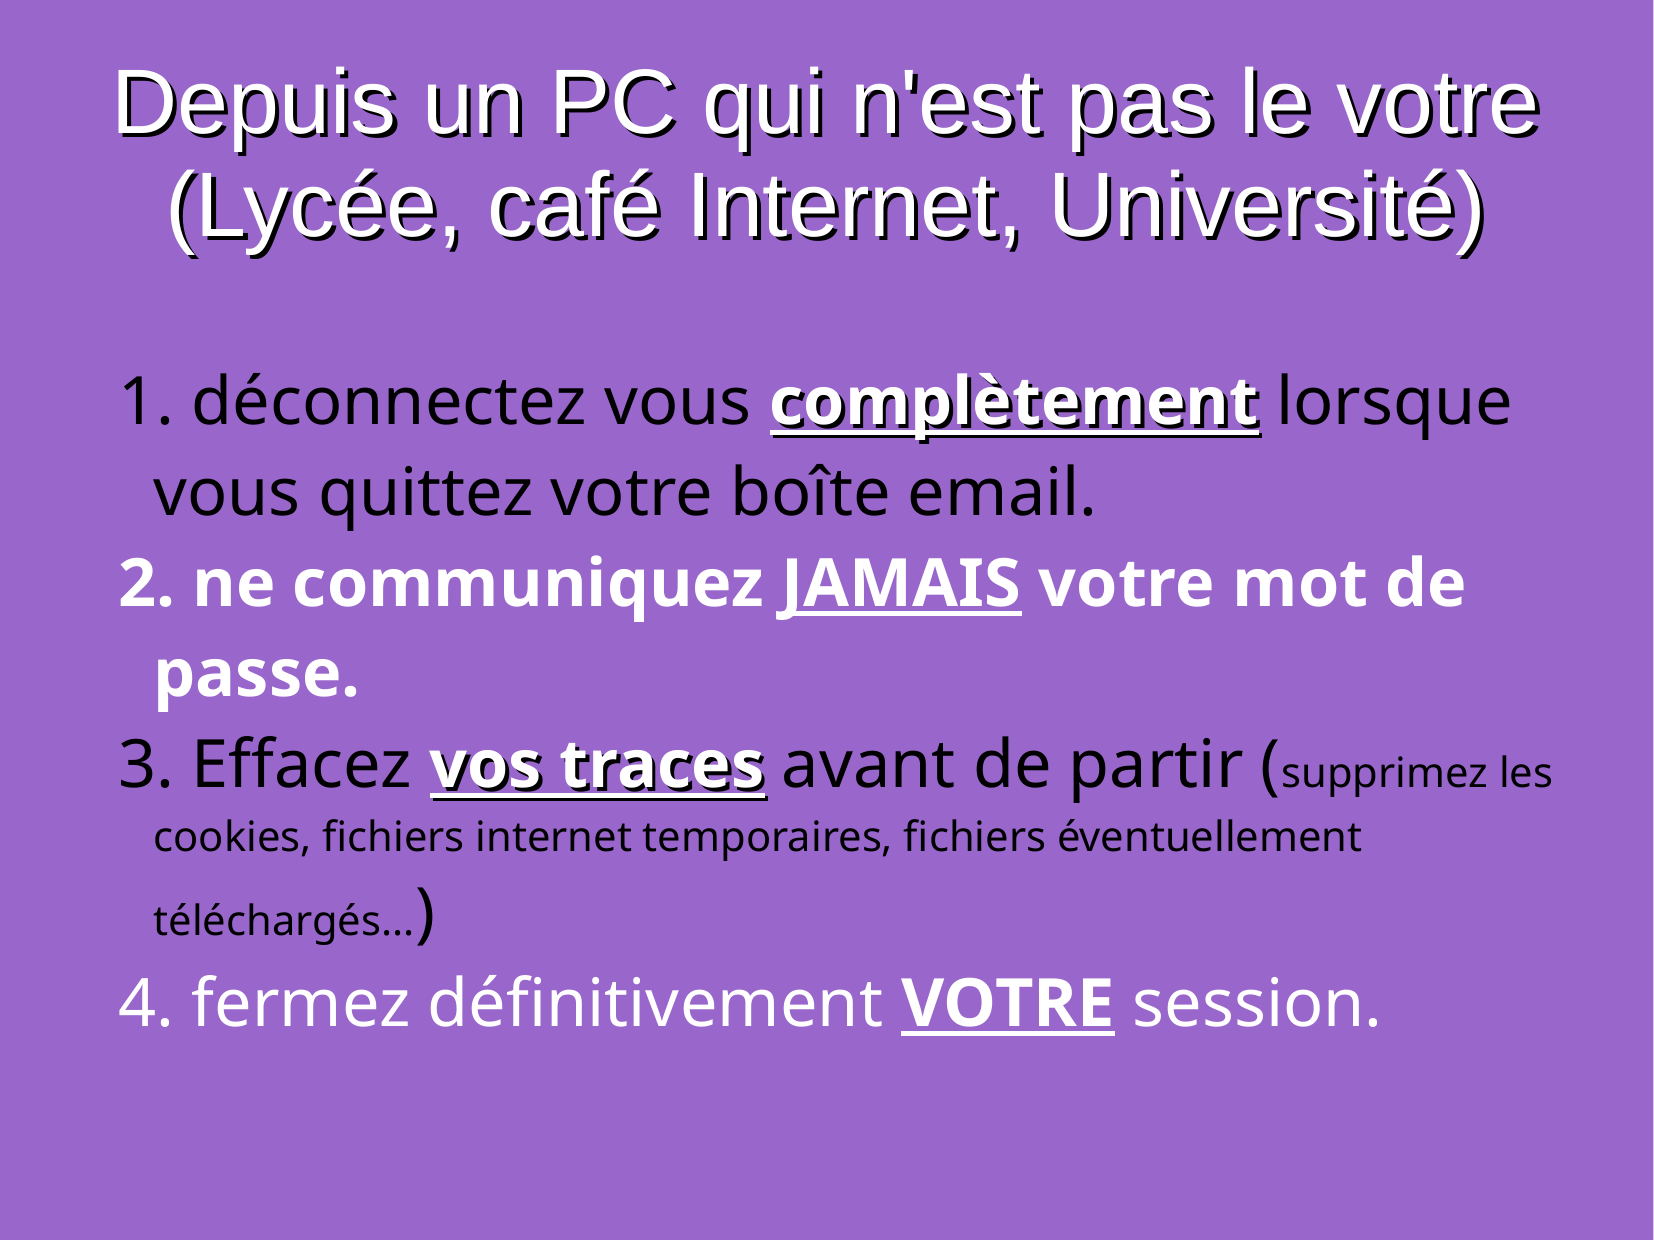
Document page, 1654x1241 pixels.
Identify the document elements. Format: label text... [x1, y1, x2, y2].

subtitle 1. déconnectez vous complètement lorsque vous quittez votre boîte email. 2. ne communiquez JAMAIS votre mot de passe. 3. Effacez vos traces avant de partir (supprimez les cookies, fichiers internet temporaires, fichiers éventuellement téléchargés...) 4. fermez définitivement VOTRE session. [82, 290, 1571, 1109]
title Depuis un PC qui n'est pas le votre (Lycée, café Internet, Université) [82, 50, 1571, 256]
